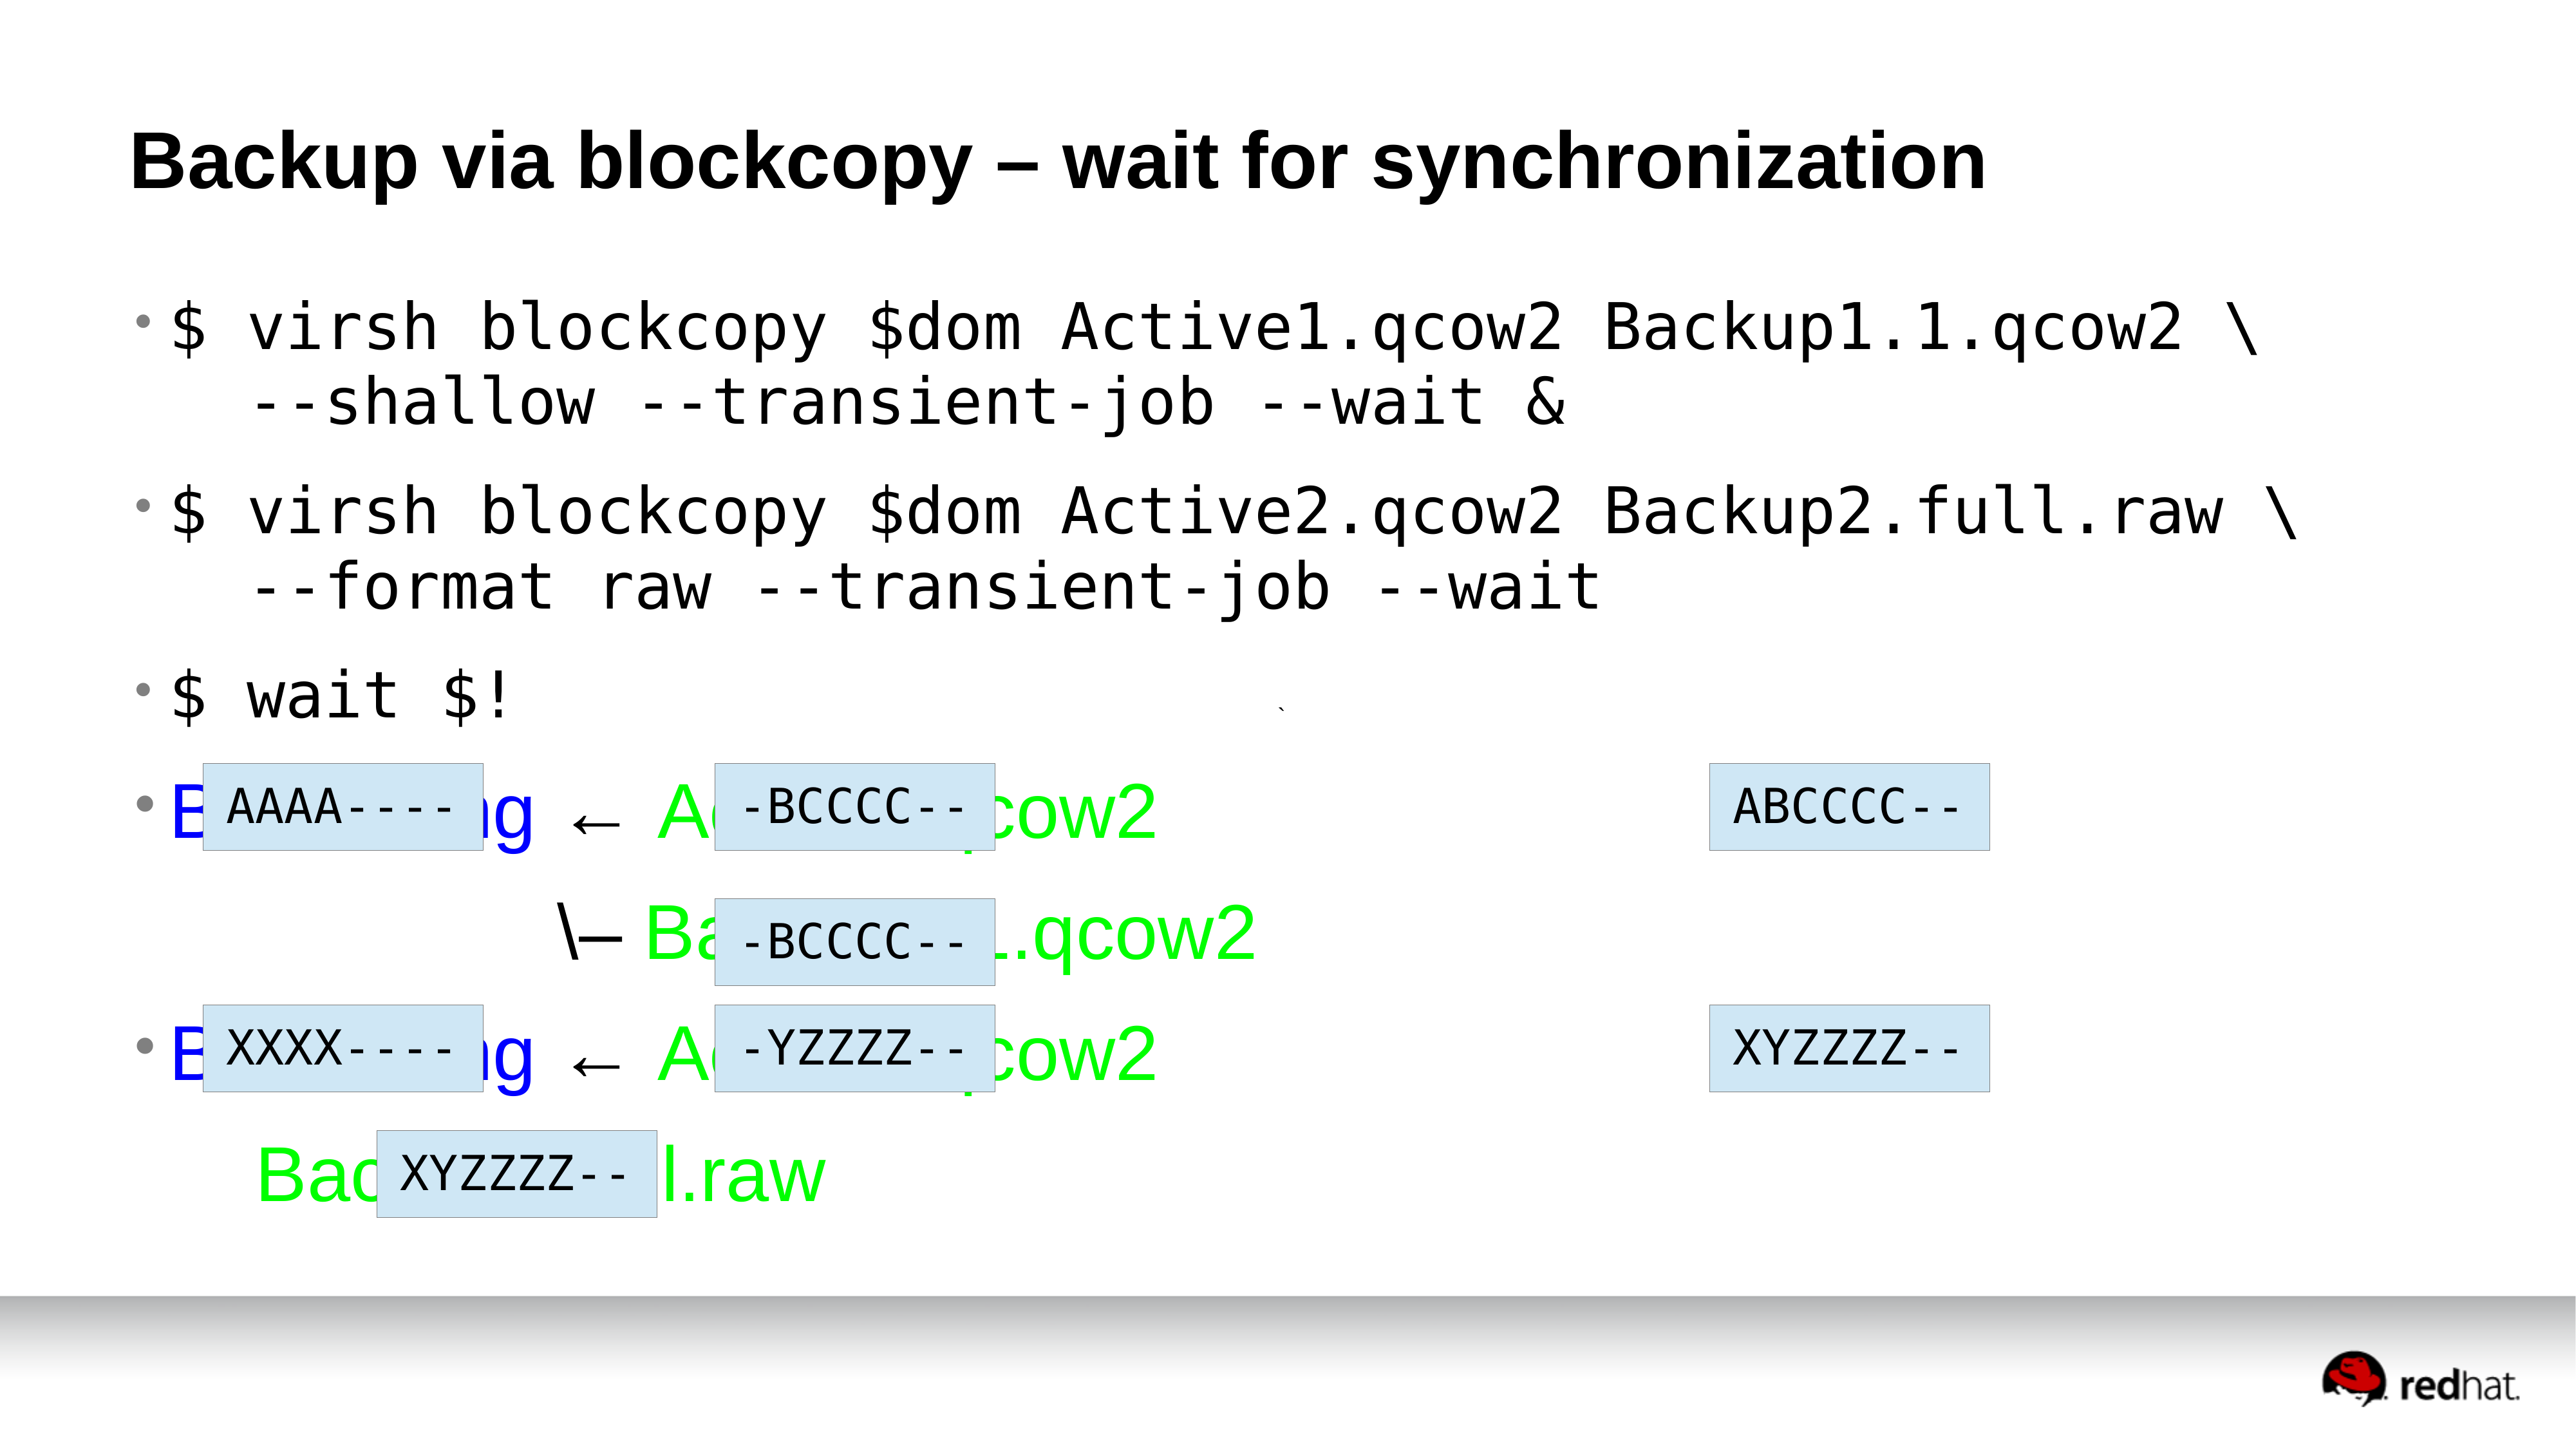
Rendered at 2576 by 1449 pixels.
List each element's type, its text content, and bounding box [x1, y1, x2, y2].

title Backup via blockcopy – wait for synchronization [129, 100, 2261, 222]
list $ virsh blockcopy $dom Active1.qcow2 Backup1.1.qcow2 \ --shallow --transient-job --wait & $ virsh blockcopy $dom Active2.qcow2 Backup2.full.raw \ --format raw --transient-job --wait $ wait $! Base1.img ← Active1.qcow2 \– Backup1.1.qcow2 Base2.img ← Active2.qcow2 Backup2.full.raw [123, 289, 2425, 1218]
text_box -YZZZZ-- [715, 1005, 995, 1092]
text_box -BCCCC-- [715, 763, 995, 851]
text_box XYZZZZ-- [377, 1130, 657, 1218]
text_box -BCCCC-- [715, 898, 995, 986]
text_box XYZZZZ-- [1709, 1005, 1990, 1092]
text_box AAAA---- [203, 763, 484, 851]
text_box ABCCCC-- [1709, 763, 1990, 851]
text_box XXXX---- [203, 1005, 484, 1092]
picture [0, 0, 2576, 1446]
